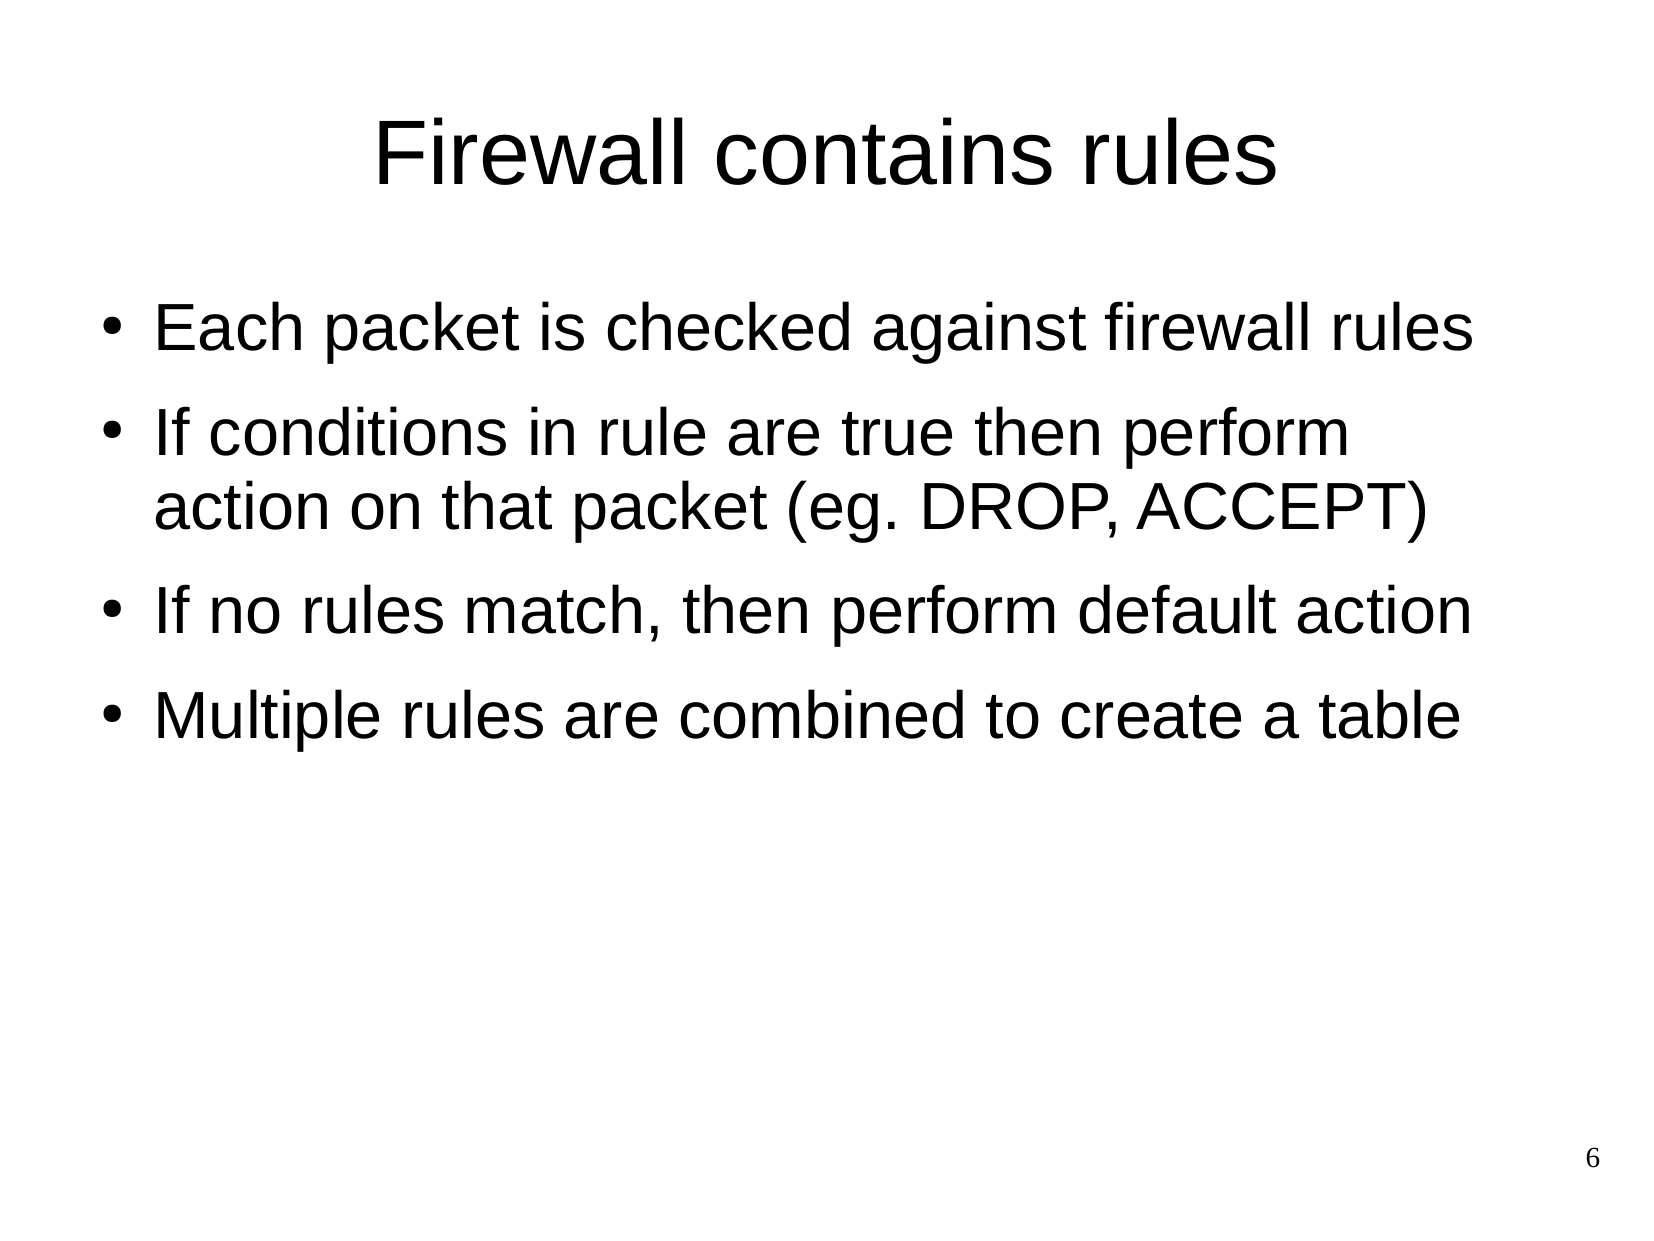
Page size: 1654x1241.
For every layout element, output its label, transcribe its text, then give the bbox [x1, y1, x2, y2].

list Each packet is checked against firewall rules If conditions in rule are true then perform action on that packet (eg. DROP, ACCEPT) If no rules match, then perform default action Multiple rules are combined to create a table [82, 290, 1538, 1010]
title Firewall contains rules [82, 49, 1571, 257]
